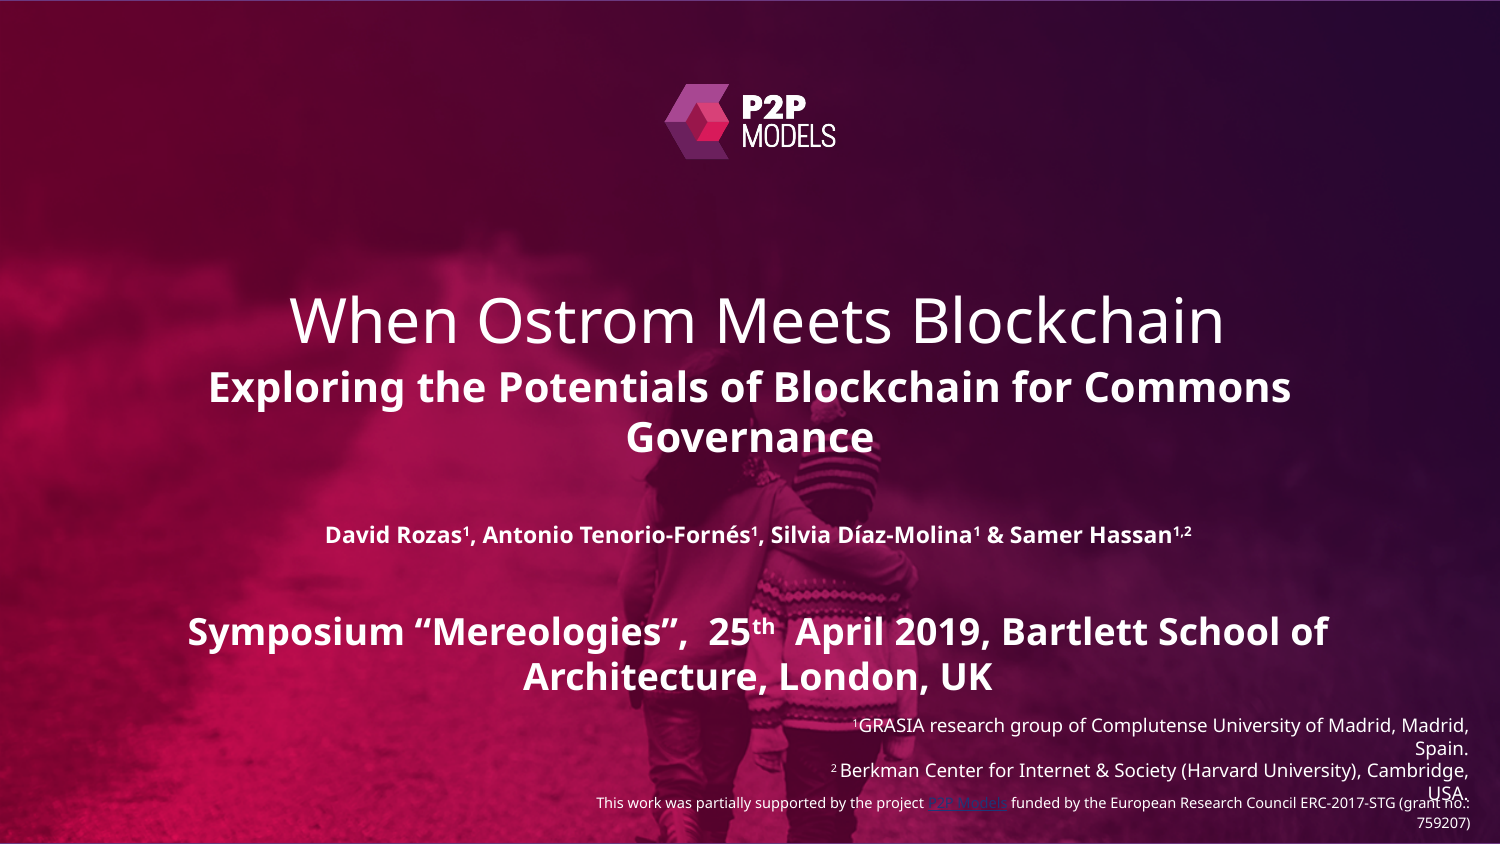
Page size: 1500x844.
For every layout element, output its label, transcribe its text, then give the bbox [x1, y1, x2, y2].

picture [0, 1, 1500, 843]
text_box Exploring the Potentials of Blockchain for Commons Governance [161, 345, 1339, 504]
text_box David Rozas1, Antonio Tenorio-Fornés1, Silvia Díaz-Molina1 & Samer Hassan1,2 [66, 505, 1450, 574]
text_box This work was partially supported by the project P2P Models funded by the European Research Council ERC-2017-STG (grant no.: 759207) [537, 771, 1486, 844]
text_box Symposium “Mereologies”, 25th April 2019, Bartlett School of Architecture, London, UK [66, 592, 1450, 662]
text_box 1GRASIA research group of Complutense University of Madrid, Madrid, Spain. 2 Berkman Center for Internet & Society (Harvard University), Cambridge, USA. [792, 699, 1484, 783]
text_box When Ostrom Meets Blockchain [43, 266, 1474, 443]
